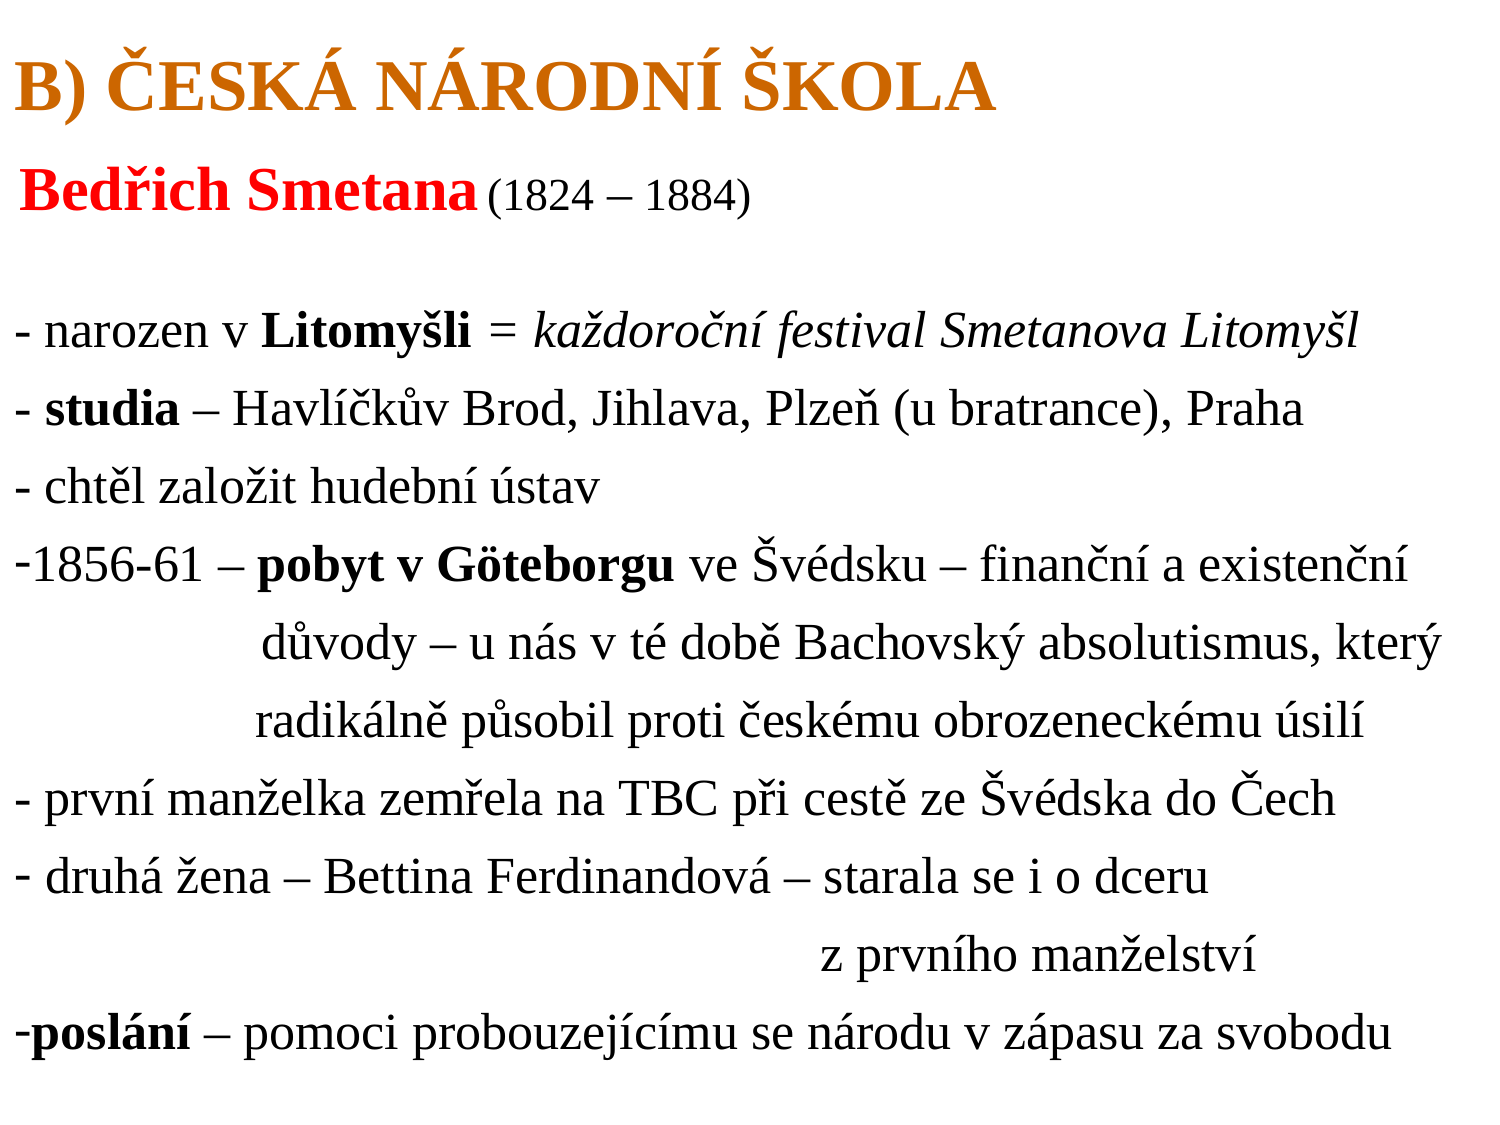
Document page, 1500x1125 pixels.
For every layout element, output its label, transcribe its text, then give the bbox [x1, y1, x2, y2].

text_box Bedřich Smetana (1824 – 1884) [4, 140, 767, 231]
text_box - narozen v Litomyšli = každoroční festival Smetanova Litomyšl - studia – Havlíčkův Brod, Jihlava, Plzeň (u bratrance), Praha - chtěl založit hudební ústav 1856-61 – pobyt v Göteborgu ve Švédsku – finanční a existenční důvody – u nás v té době Bachovský absolutismus, který radikálně působil proti českému obrozeneckému úsilí - první manželka zemřela na TBC při cestě ze Švédska do Čech druhá žena – Bettina Ferdinandová – starala se i o dceru z prvního manželství poslání – pomoci probouzejícímu se národu v zápasu za svobodu [0, 234, 1500, 1125]
text_box B) ČESKÁ NÁRODNÍ ŠKOLA [0, 30, 1014, 134]
